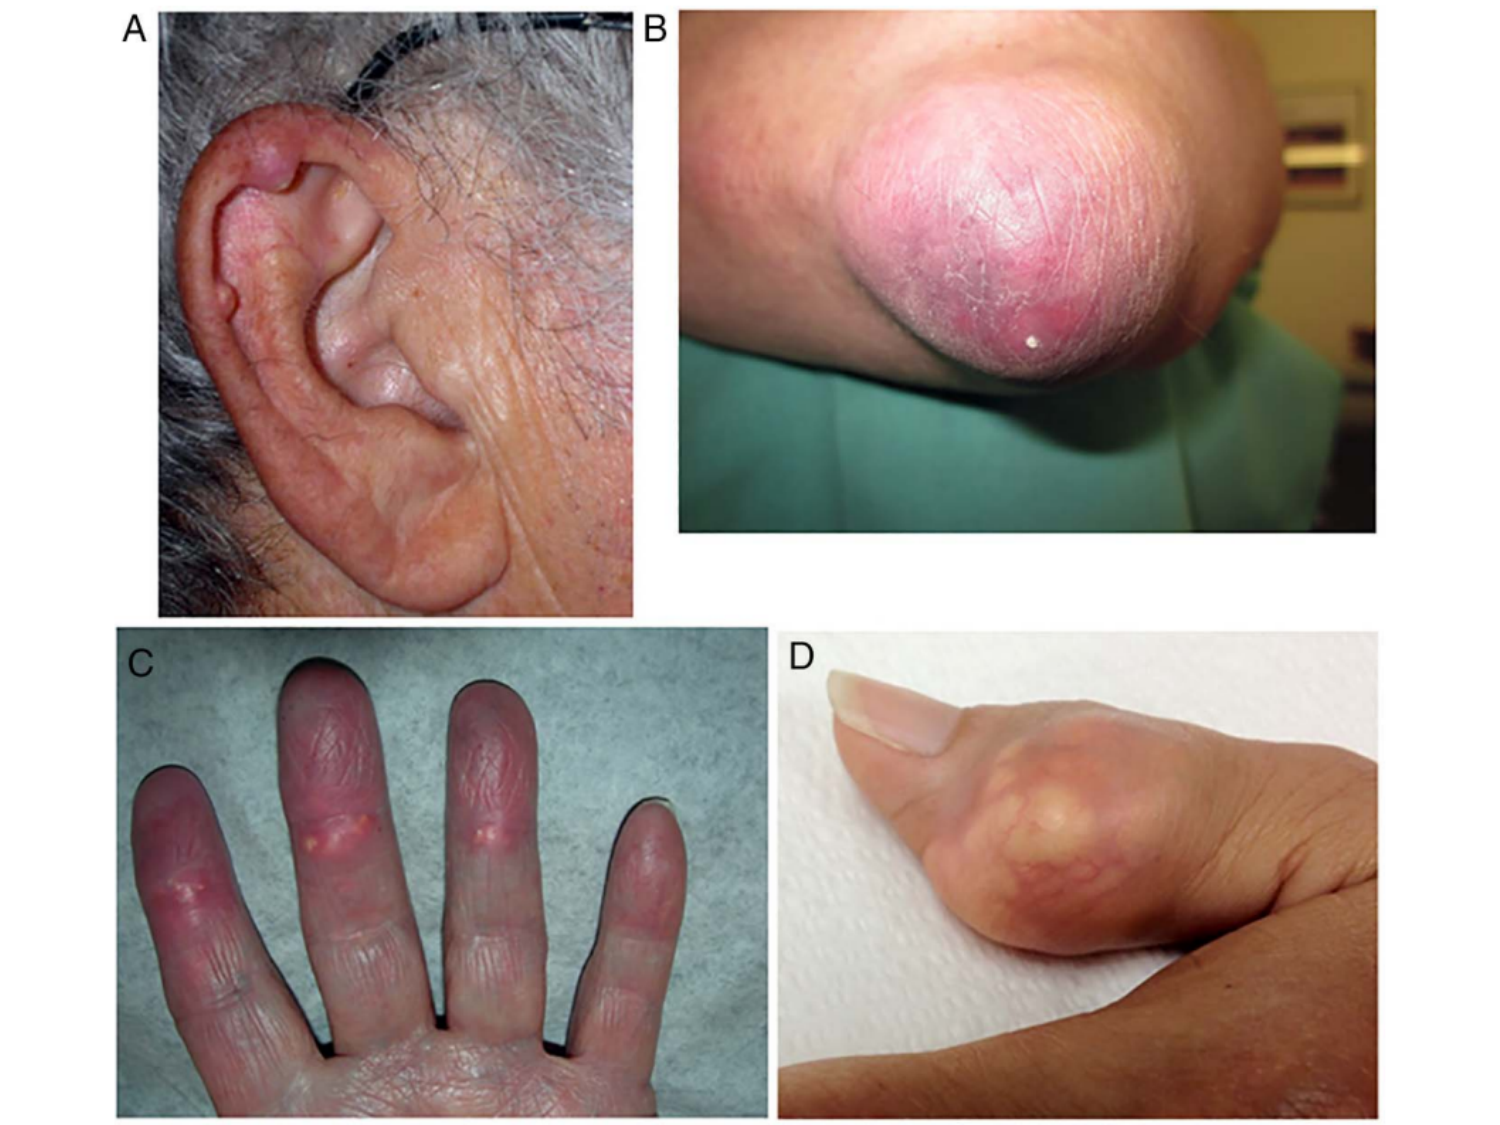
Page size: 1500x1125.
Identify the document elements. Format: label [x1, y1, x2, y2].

picture [102, 0, 1398, 1125]
